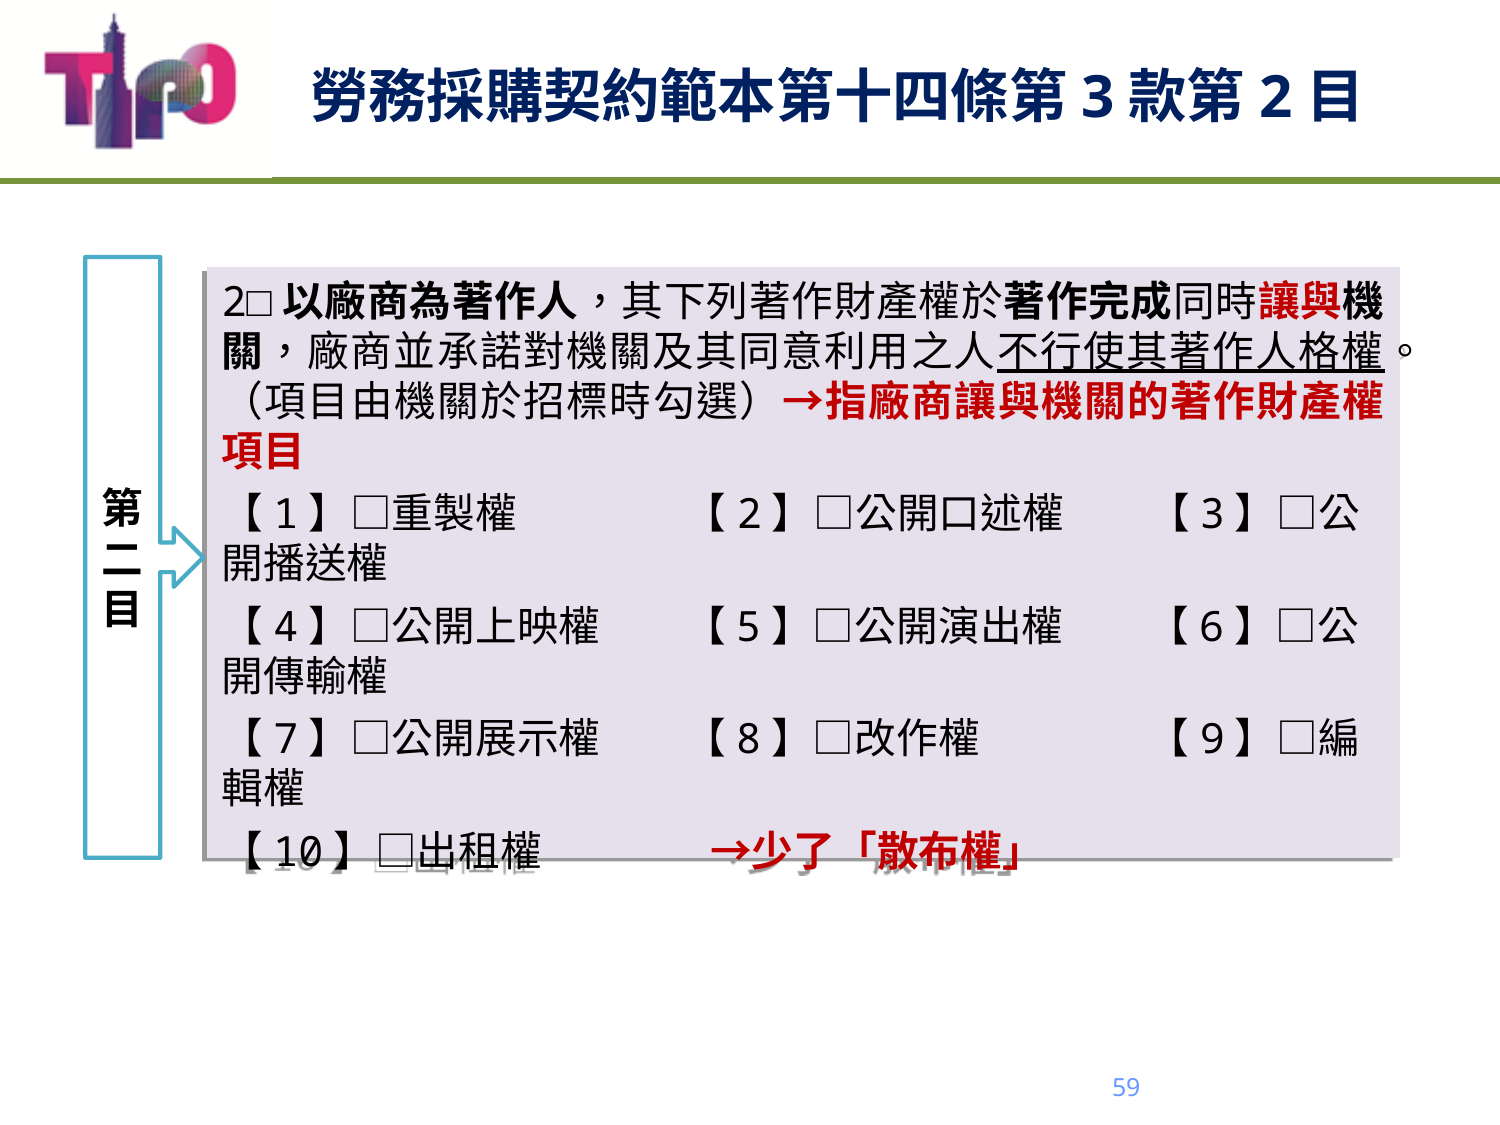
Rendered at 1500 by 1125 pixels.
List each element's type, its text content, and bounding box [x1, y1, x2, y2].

text_box 勞務採購契約範本第十四條第3款第2目 [295, 51, 1380, 137]
text_box 第二目 [85, 256, 204, 858]
text_box 59 [1096, 1058, 1447, 1119]
text_box 2□以廠商為著作人，其下列著作財產權於著作完成同時讓與機關，廠商並承諾對機關及其同意利用之人不行使其著作人格權。（項目由機關於招標時勾選）→指廠商讓與機關的著作財產權項目 【1】□重製權 【2】□公開口述權 【3】□公開播送權 【4】□公開上映權 【5】□公開演出權 【6】□公開傳輸權 【7】□公開展示權 【8】□改作權 【9】□編輯權 【10】□出租權 →少了「散布權」 [207, 267, 1400, 858]
